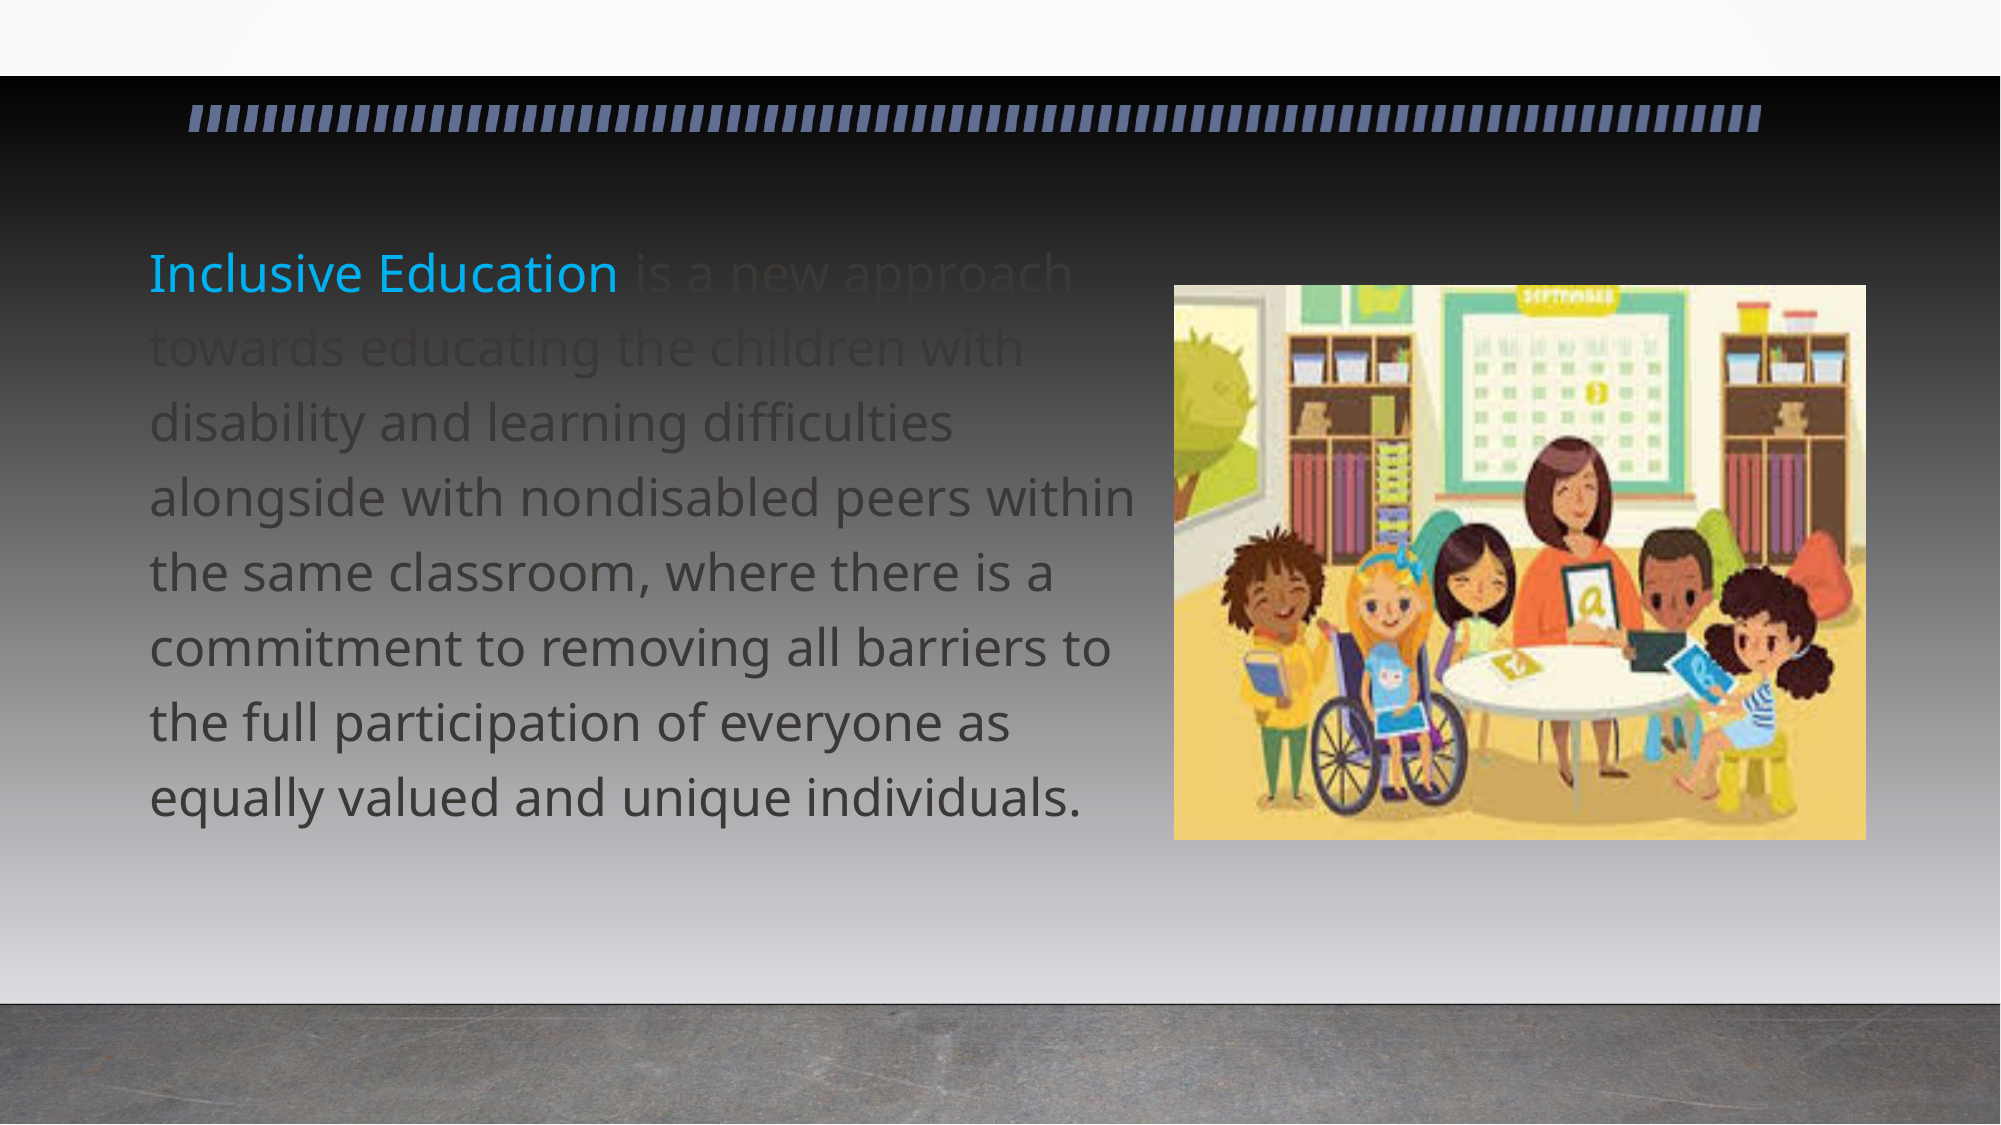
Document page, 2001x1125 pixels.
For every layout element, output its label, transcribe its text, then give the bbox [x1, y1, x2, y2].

subtitle Inclusive Education is a new approach towards educating the children with disability and learning difficulties alongside with nondisabled peers within the same classroom, where there is a commitment to removing all barriers to the full participation of everyone as equally valued and unique individuals. [134, 212, 1155, 891]
picture [1174, 285, 1866, 840]
